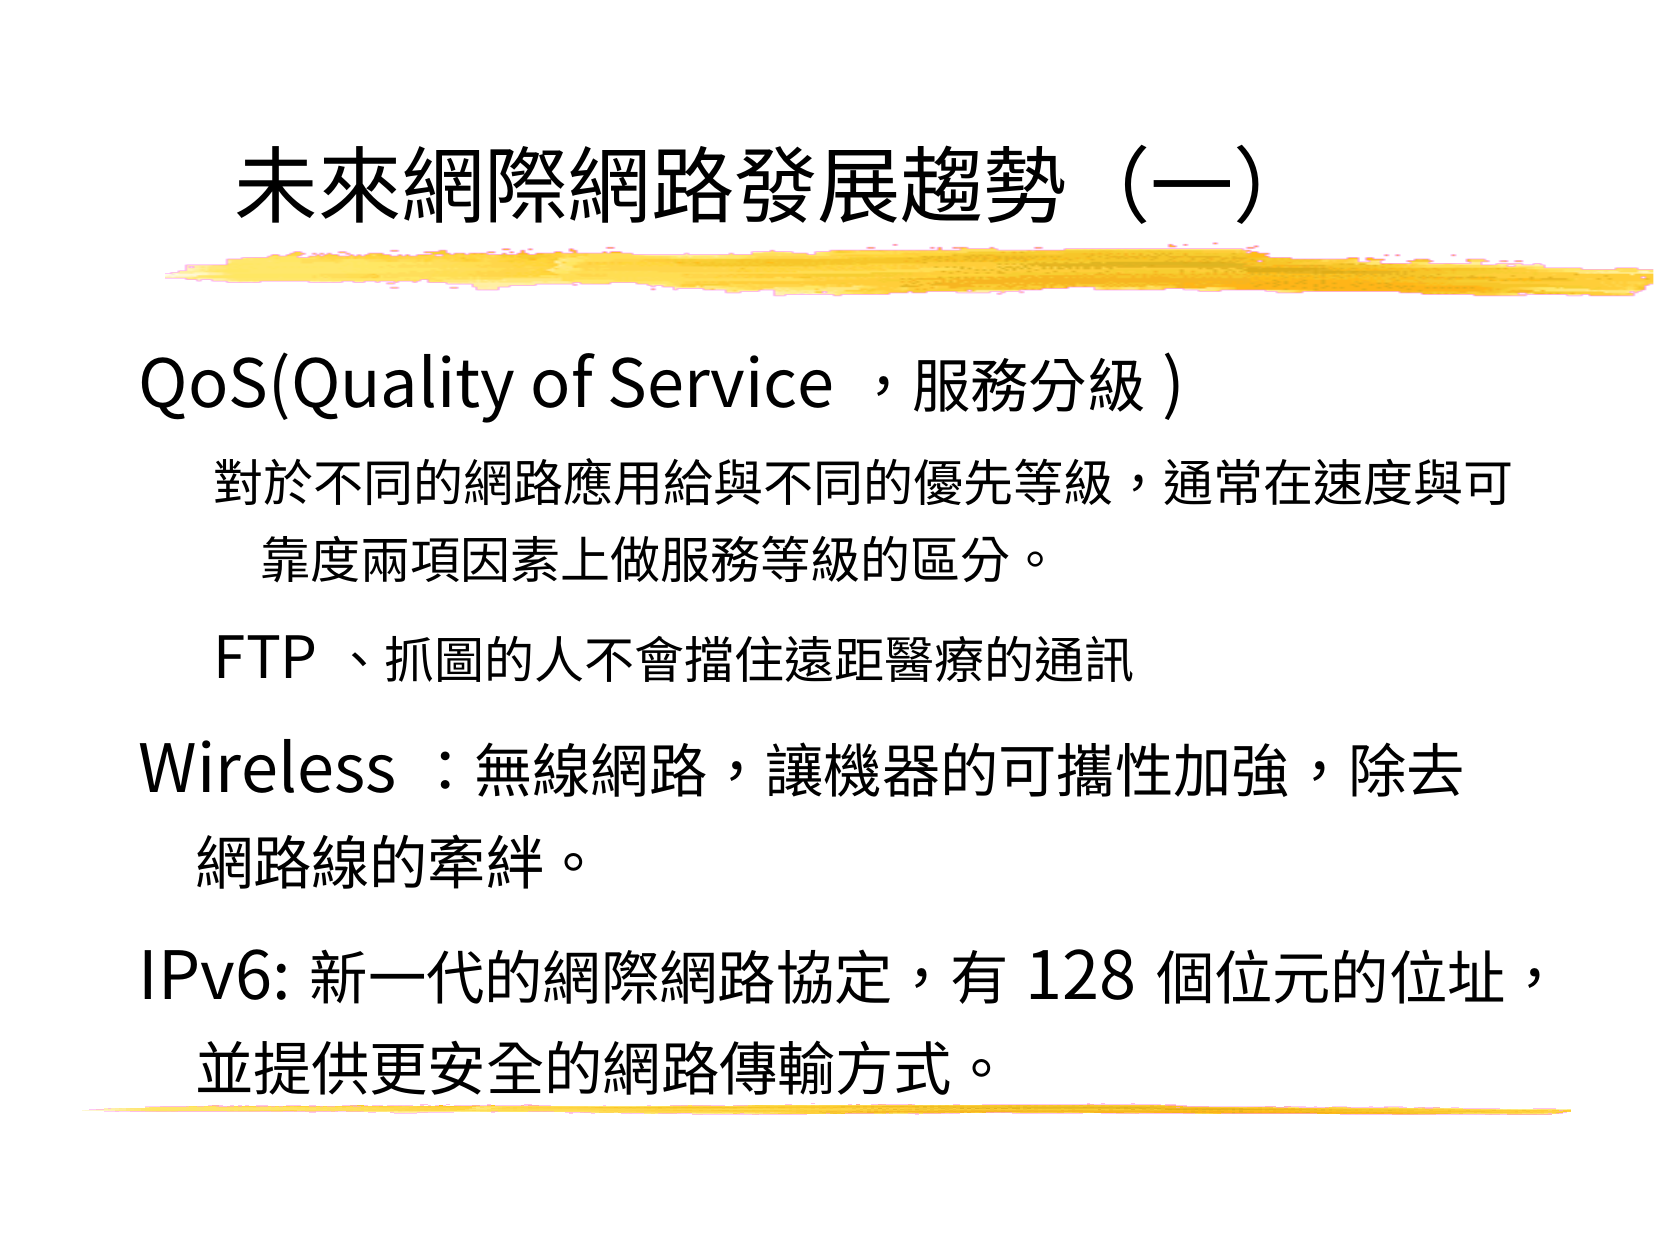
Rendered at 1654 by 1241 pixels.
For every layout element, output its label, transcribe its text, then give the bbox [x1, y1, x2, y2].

list QoS(Quality of Service，服務分級) 對於不同的網路應用給與不同的優先等級，通常在速度與可靠度兩項因素上做服務等級的區分。 FTP、抓圖的人不會擋住遠距醫療的通訊 Wireless：無線網路，讓機器的可攜性加強，除去網路線的牽絆。 IPv6:新一代的網際網路協定，有128個位元的位址，並提供更安全的網路傳輸方式。 [124, 316, 1530, 1077]
title 未來網際網路發展趨勢（一） [73, 25, 1479, 249]
picture [82, 1102, 1571, 1117]
picture [165, 237, 1654, 308]
